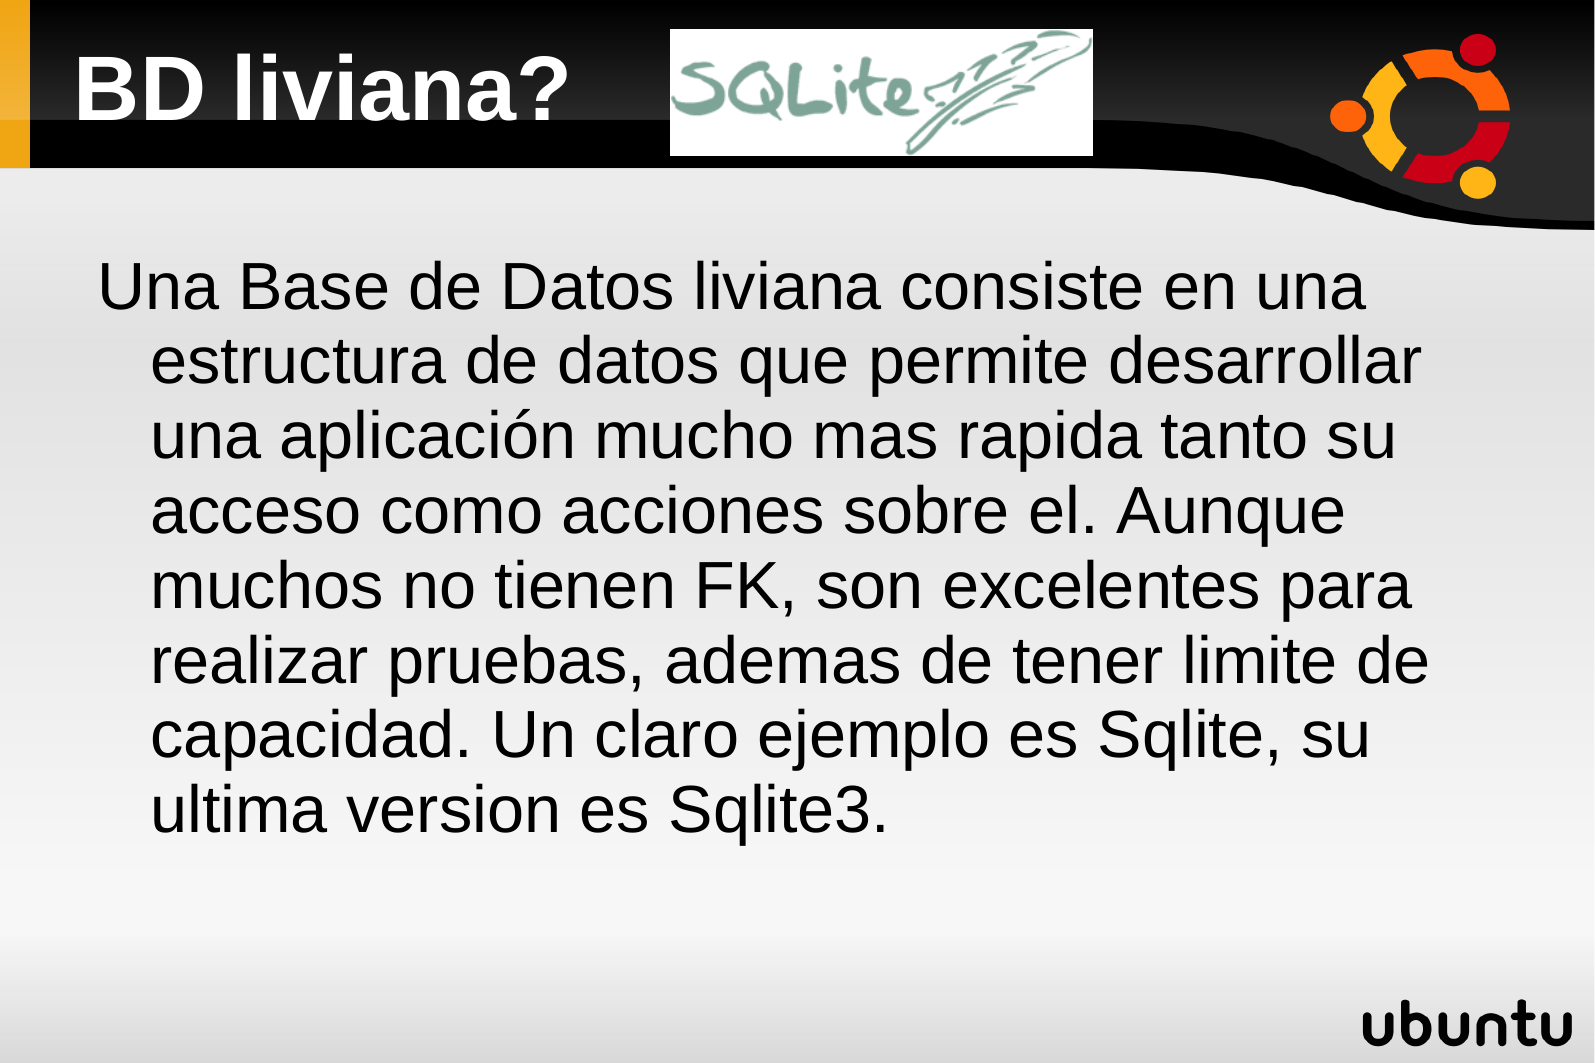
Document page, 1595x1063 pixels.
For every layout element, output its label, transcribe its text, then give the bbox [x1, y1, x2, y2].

list Una Base de Datos liviana consiste en una estructura de datos que permite desarrollar una aplicación mucho mas rapida tanto su acceso como acciones sobre el. Aunque muchos no tienen FK, son excelentes para realizar pruebas, ademas de tener limite de capacidad. Un claro ejemplo es Sqlite, su ultima version es Sqlite3. [79, 248, 1515, 936]
picture [0, 0, 1595, 1063]
title BD liviana? [74, 7, 1510, 171]
